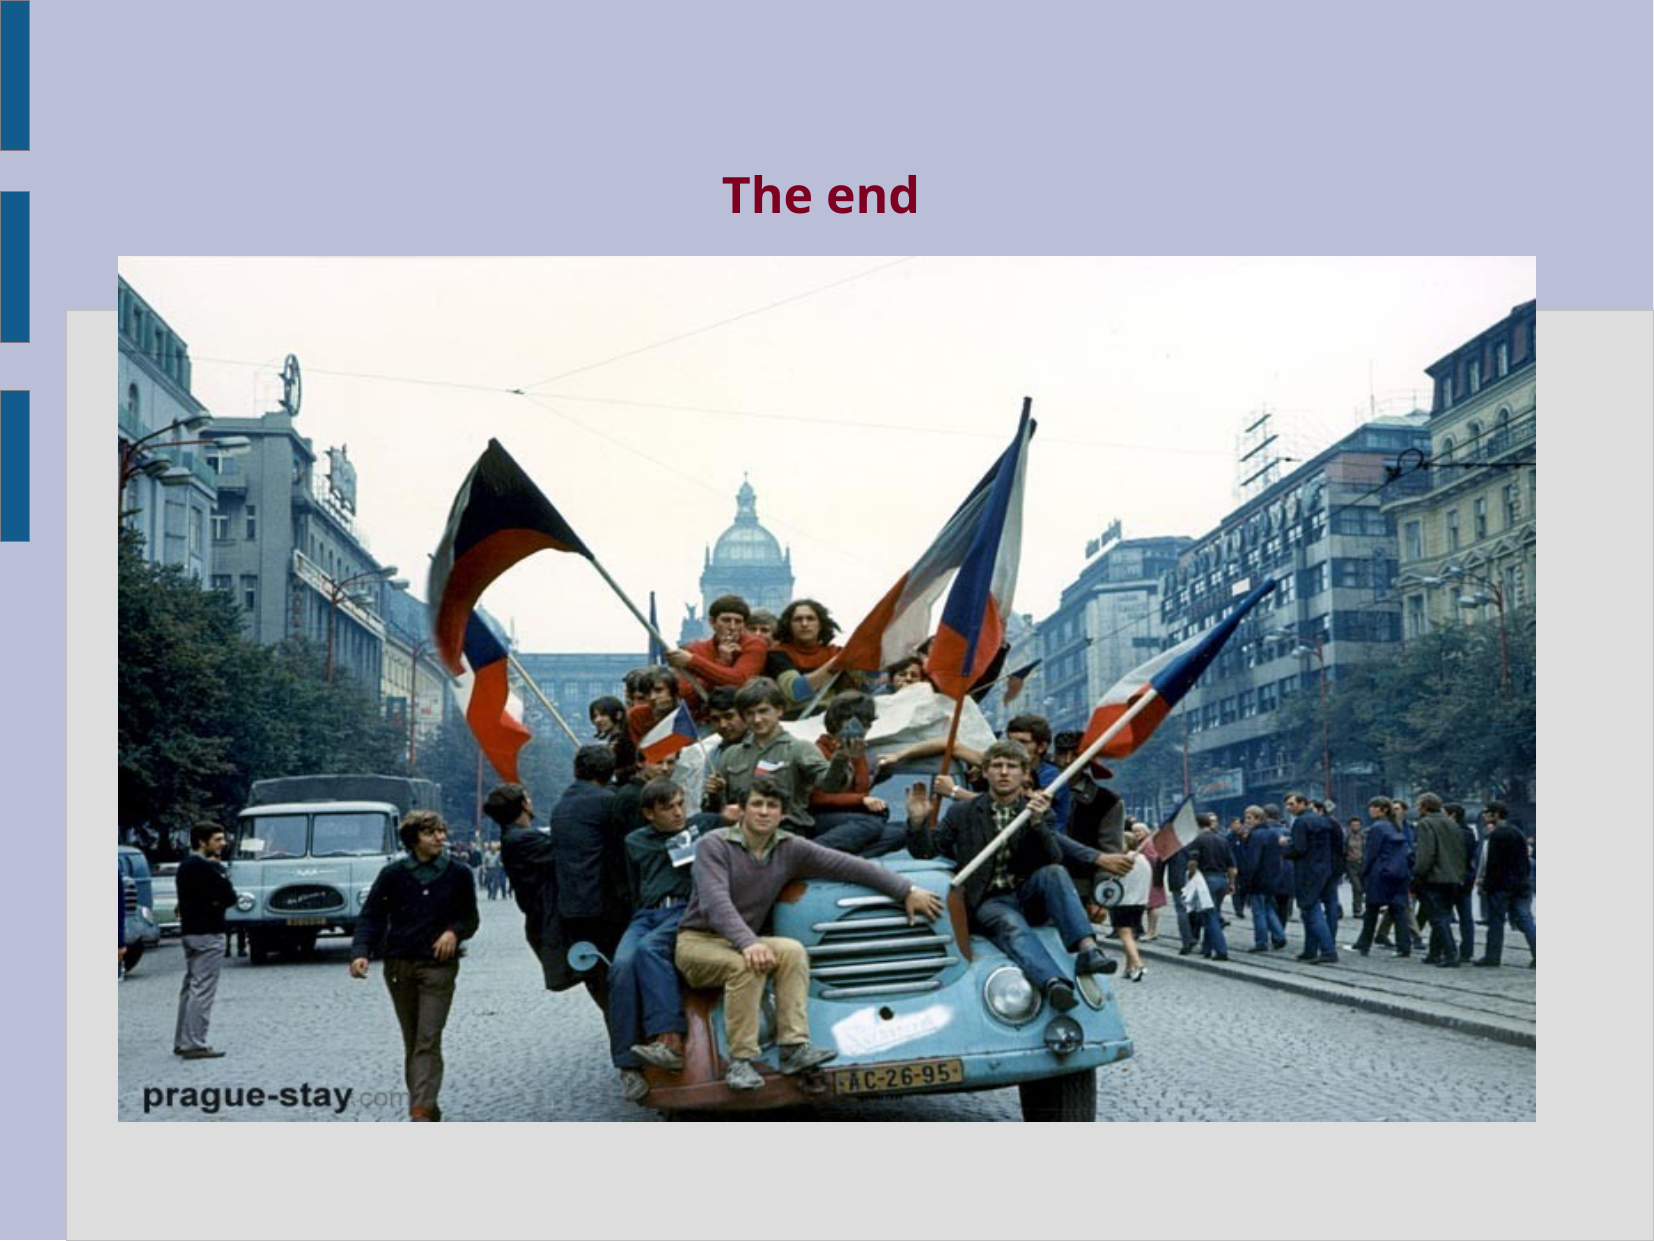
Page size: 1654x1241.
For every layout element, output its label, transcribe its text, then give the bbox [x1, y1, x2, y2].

picture [118, 256, 1536, 1123]
title The end [121, 91, 1534, 256]
